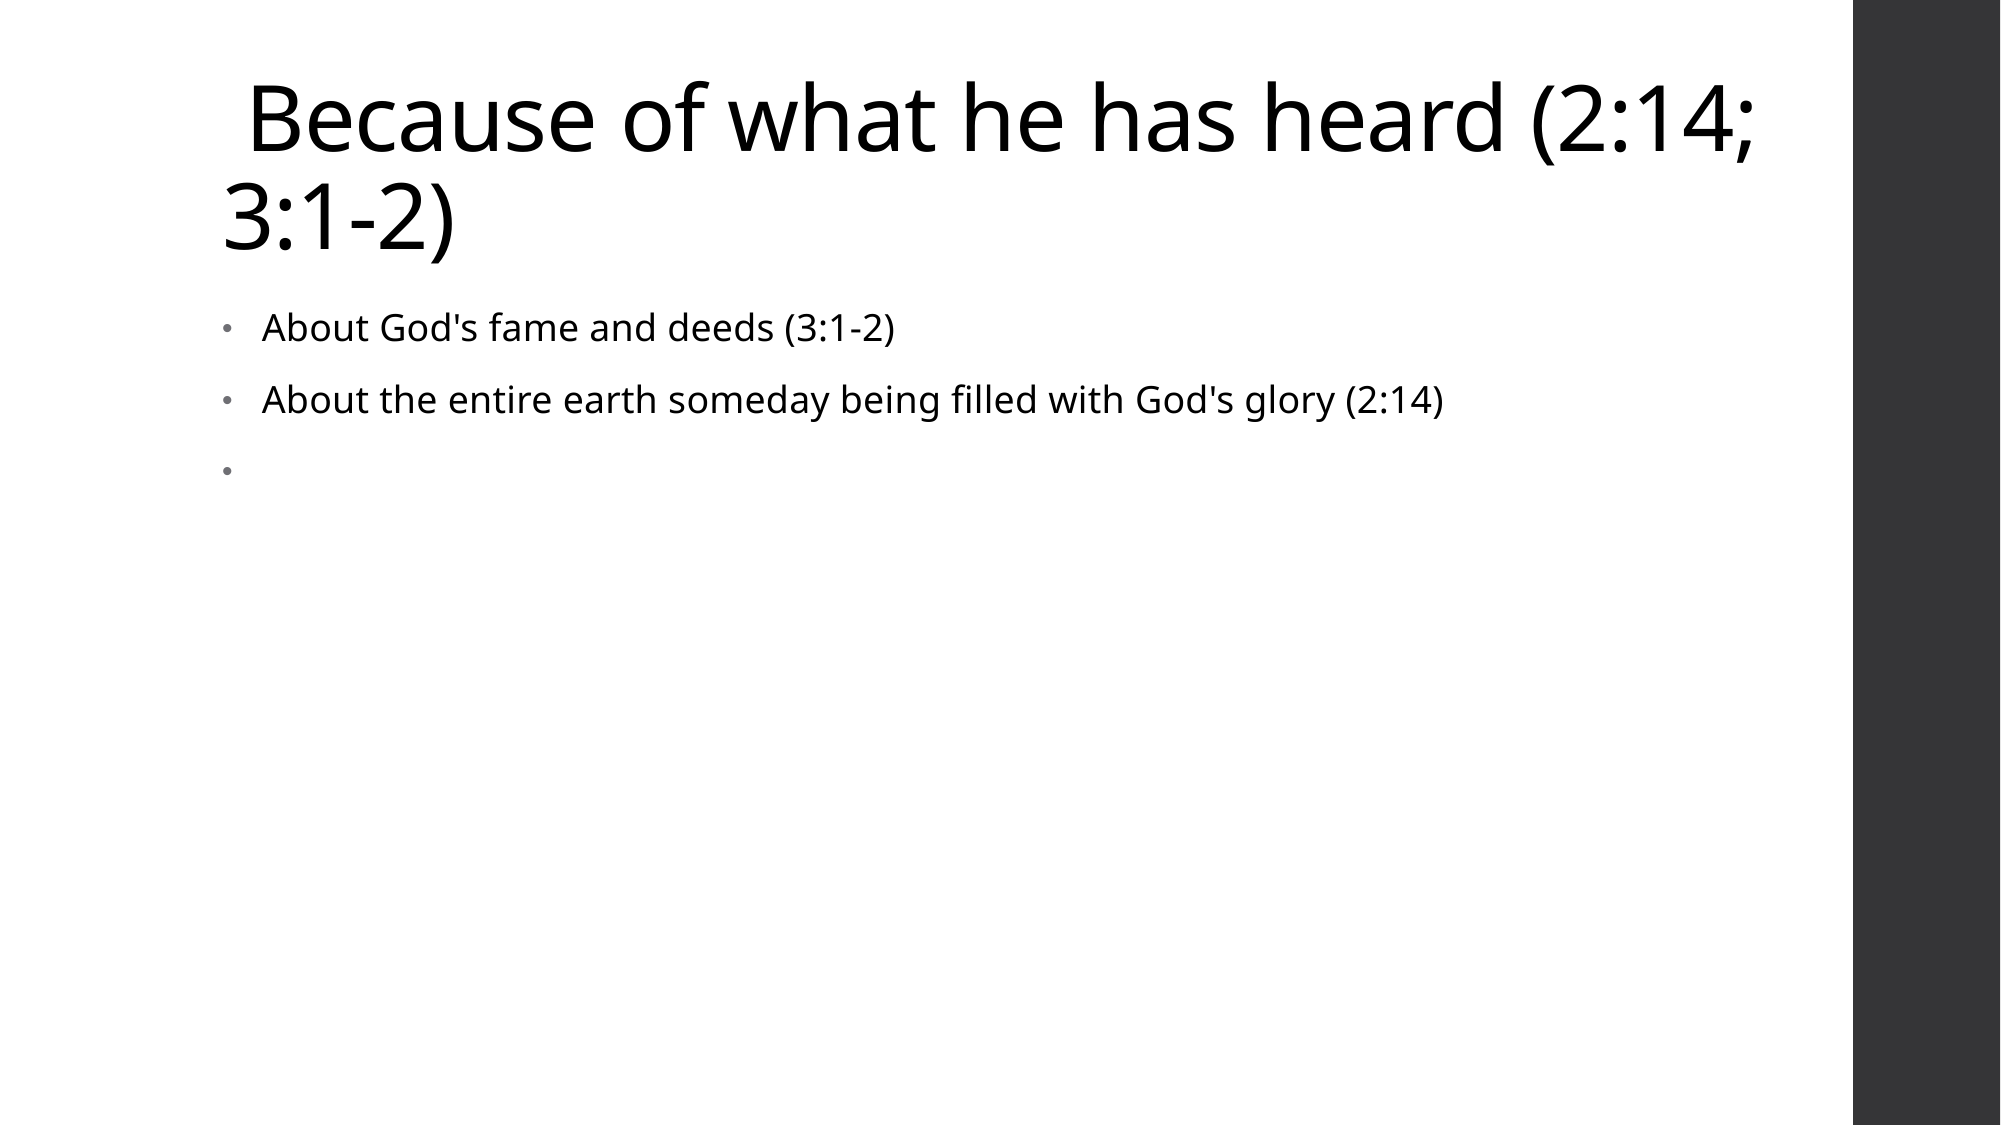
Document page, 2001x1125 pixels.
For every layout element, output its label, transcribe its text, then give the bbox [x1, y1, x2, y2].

list About God's fame and deeds (3:1-2) About the entire earth someday being filled with God's glory (2:14) [206, 299, 1617, 1014]
title Because of what he has heard (2:14; 3:1-2) [206, 60, 1797, 278]
